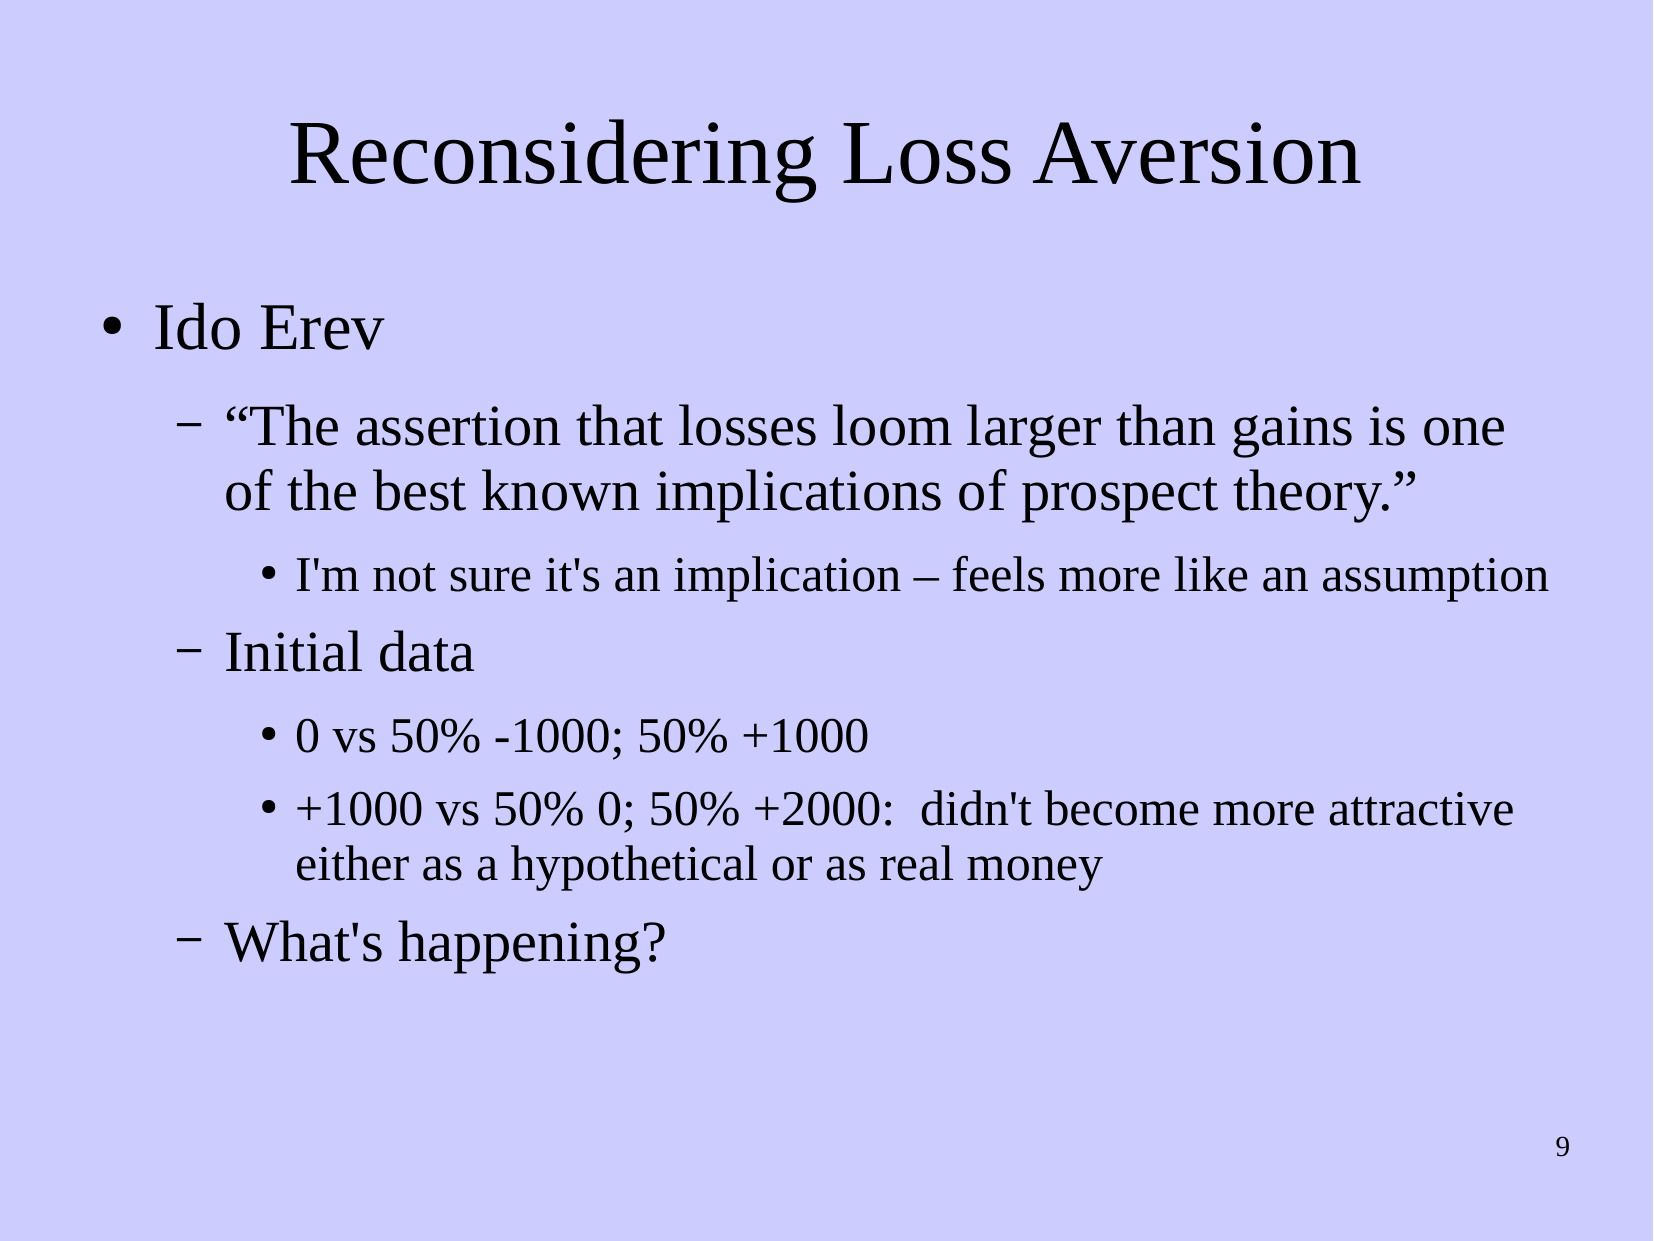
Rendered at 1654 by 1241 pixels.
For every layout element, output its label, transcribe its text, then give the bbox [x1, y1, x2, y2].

title Reconsidering Loss Aversion [82, 49, 1571, 257]
list Ido Erev “The assertion that losses loom larger than gains is one of the best known implications of prospect theory.” I'm not sure it's an implication – feels more like an assumption Initial data 0 vs 50% -1000; 50% +1000 +1000 vs 50% 0; 50% +2000: didn't become more attractive either as a hypothetical or as real money What's happening? [82, 290, 1571, 1109]
